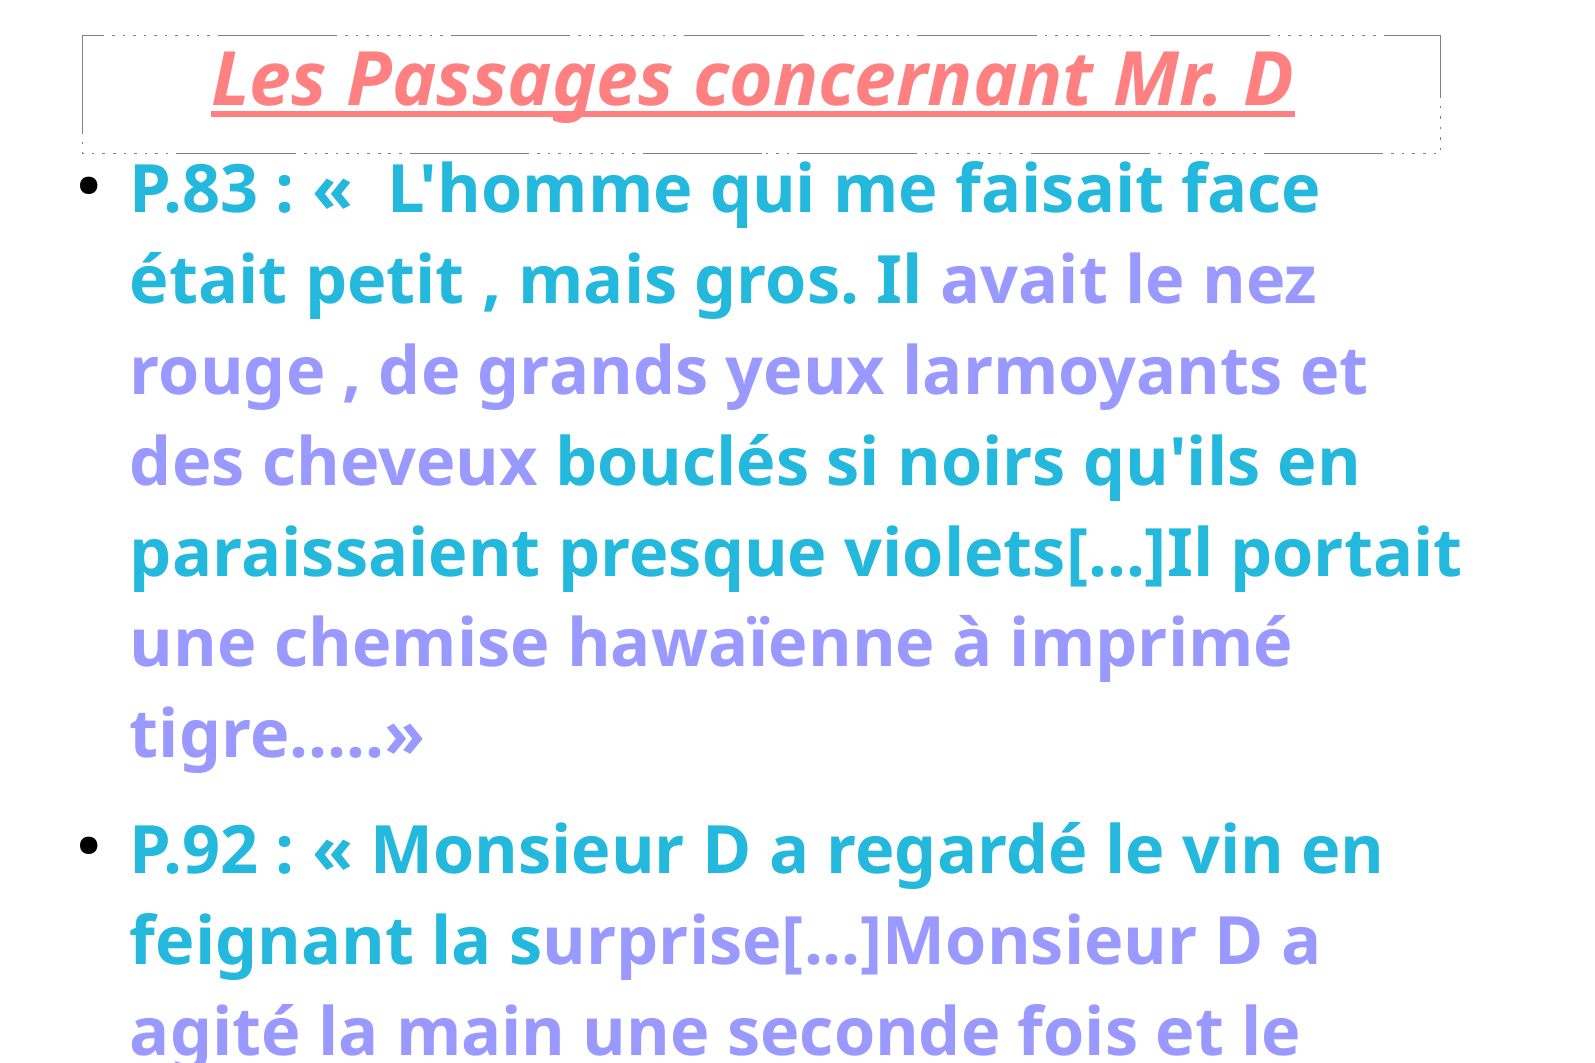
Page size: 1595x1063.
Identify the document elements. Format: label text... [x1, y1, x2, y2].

list P.83 : « L'homme qui me faisait face était petit , mais gros. Il avait le nez rouge , de grands yeux larmoyants et des cheveux bouclés si noirs qu'ils en paraissaient presque violets[...]Il portait une chemise hawaïenne à imprimé tigre.....» P.92 : « Monsieur D a regardé le vin en feignant la surprise[...]Monsieur D a agité la main une seconde fois et le verre de vin s'est changé en une nouvelle canette de coca light.[... ]Monsieur D a offensé son père il y a quelque temps. Il s'est toqué d'une nymphe des bois qui avait était déclarée zone interdite.[...]Mon père adore me punir.... » P.93 : « Mon père est Zeus » , « Le dieu du vin » [59, 141, 1495, 1040]
title Les Passages concernant Mr. D [35, 0, 1471, 166]
